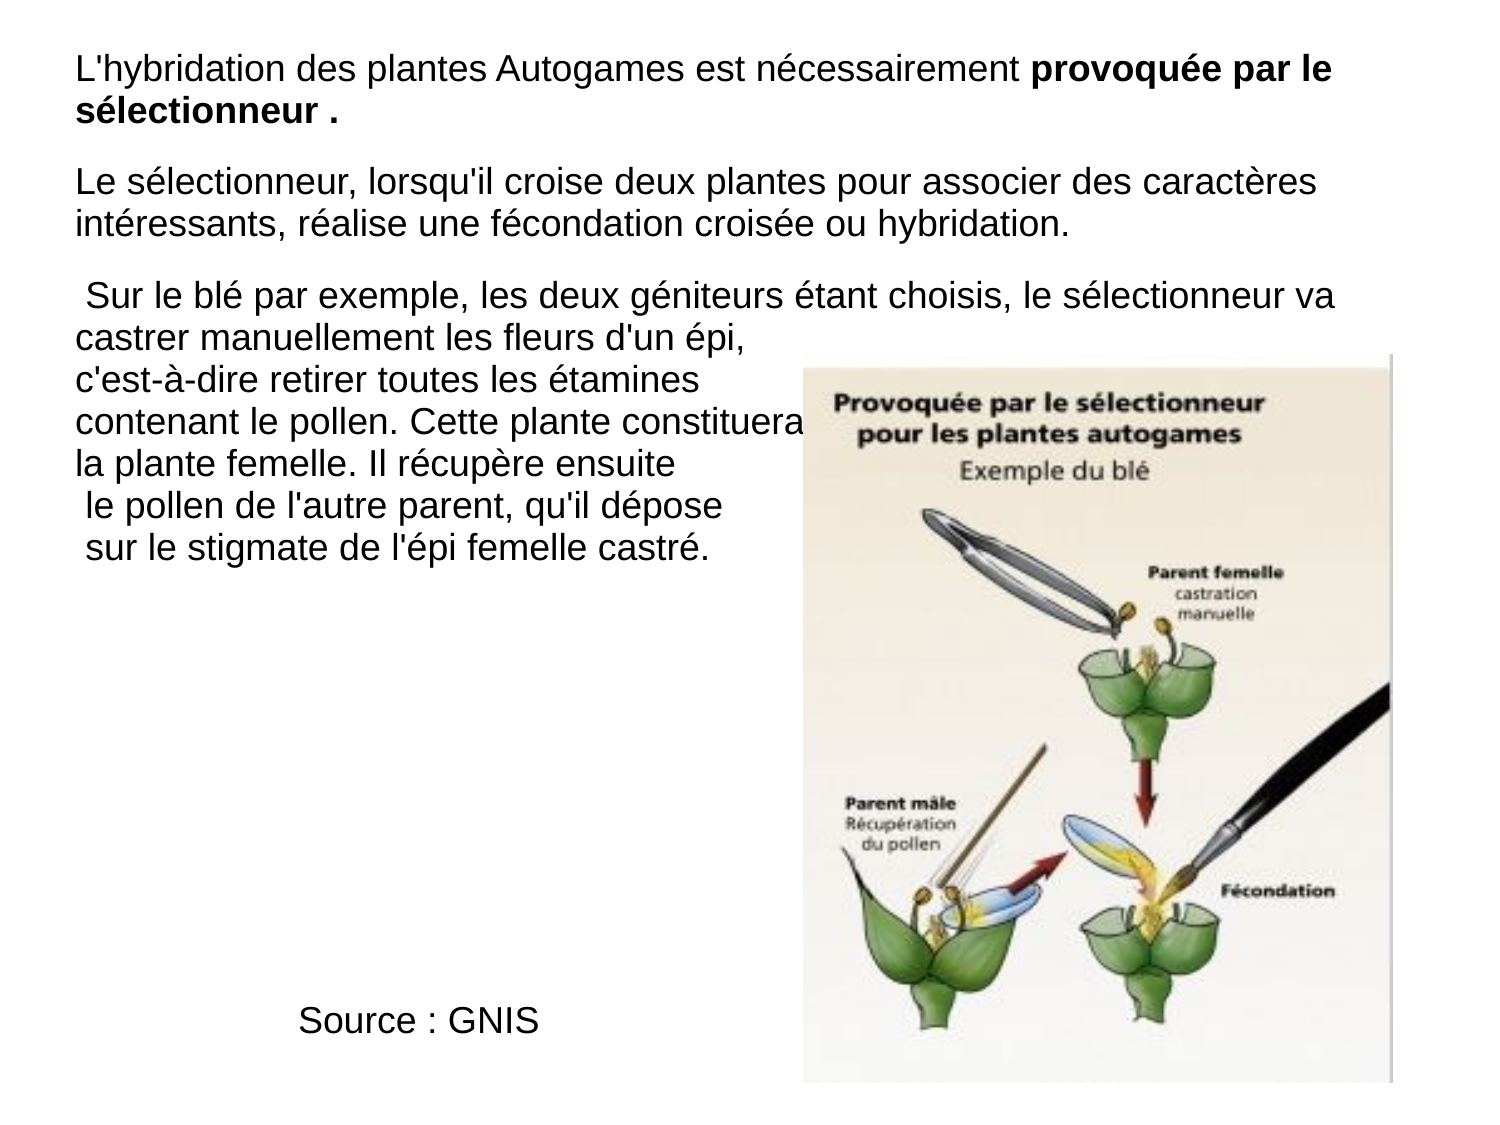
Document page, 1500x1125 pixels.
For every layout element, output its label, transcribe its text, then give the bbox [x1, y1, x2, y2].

text_box Source : GNIS [283, 992, 638, 1050]
list L'hybridation des plantes Autogames est nécessairement provoquée par le sélectionneur . Le sélectionneur, lorsqu'il croise deux plantes pour associer des caractères intéressants, réalise une fécondation croisée ou hybridation. Sur le blé par exemple, les deux géniteurs étant choisis, le sélectionneur va castrer manuellement les fleurs d'un épi, c'est-à-dire retirer toutes les étamines contenant le pollen. Cette plante constituera la plante femelle. Il récupère ensuite le pollen de l'autre parent, qu'il dépose sur le stigmate de l'épi femelle castré. [75, 47, 1425, 916]
picture [803, 354, 1393, 1083]
